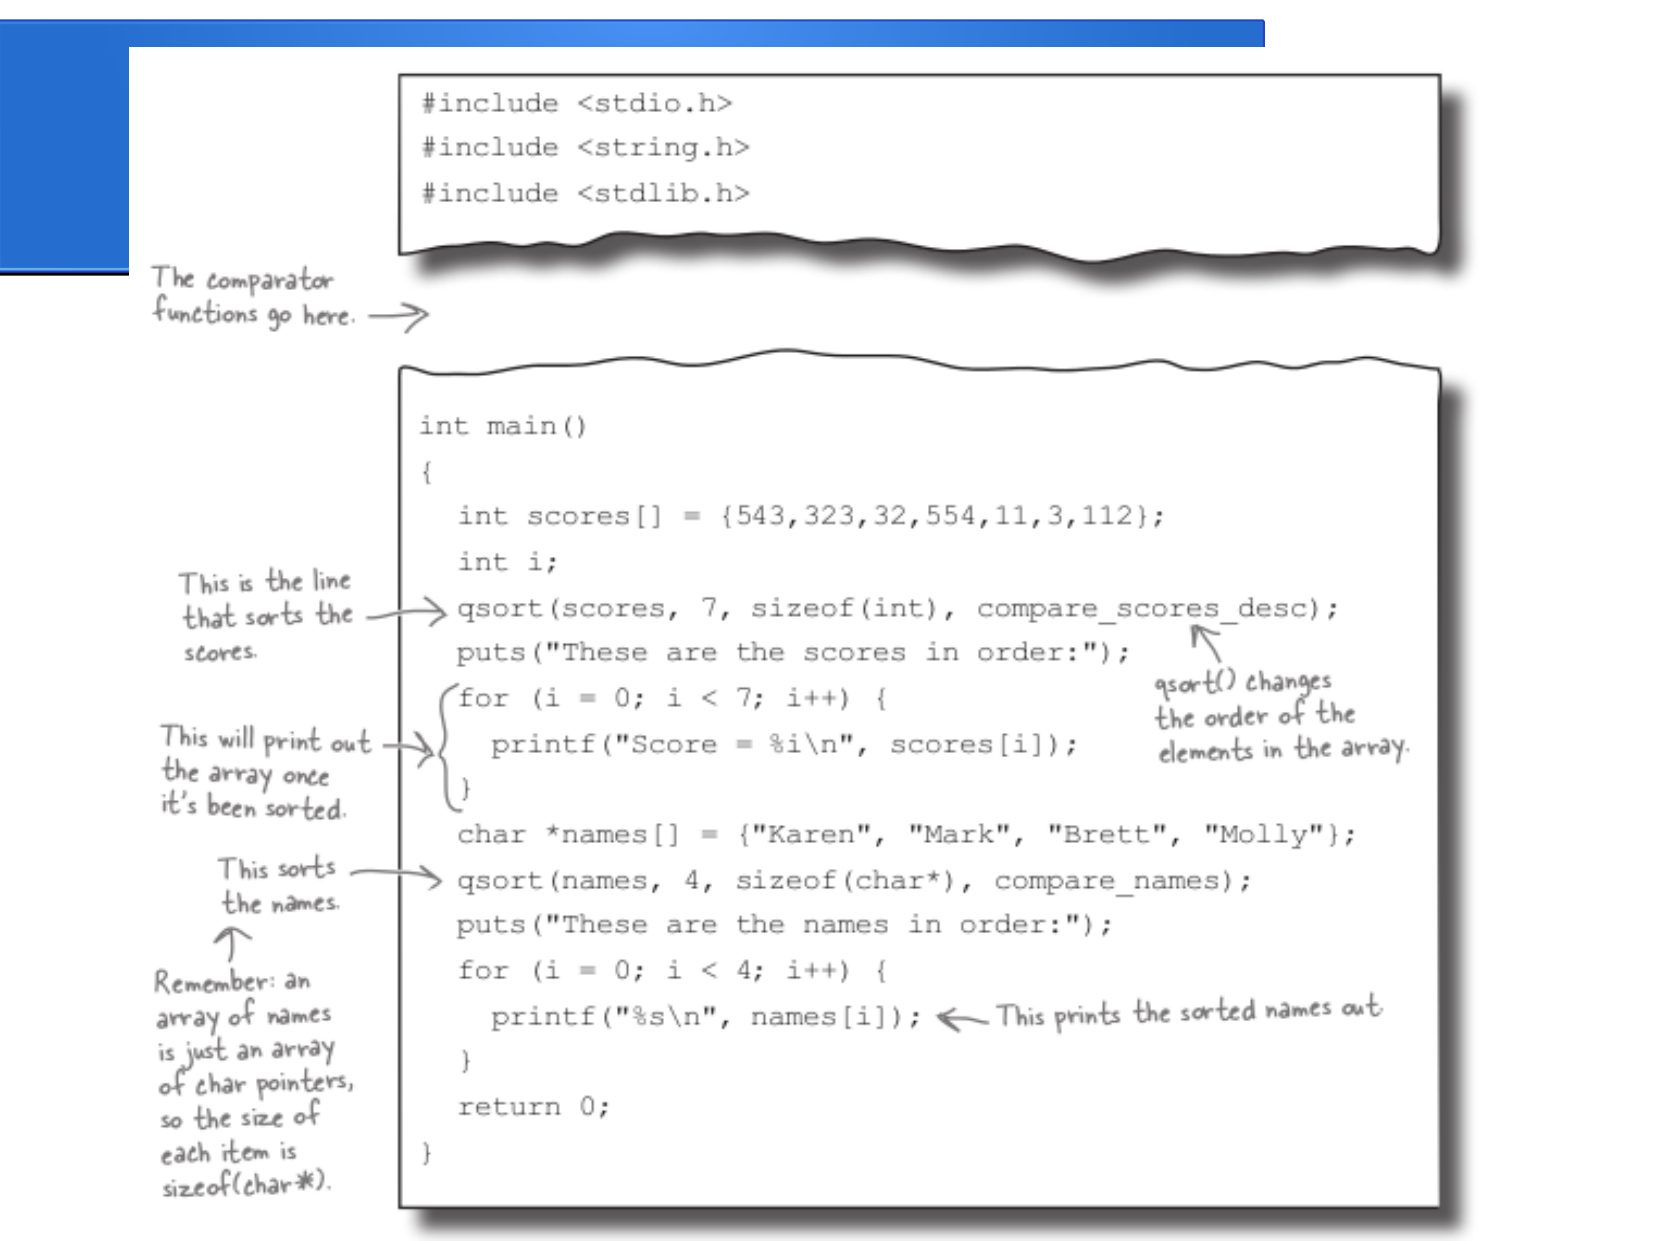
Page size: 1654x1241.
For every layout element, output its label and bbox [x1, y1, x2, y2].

picture [129, 47, 1512, 1241]
